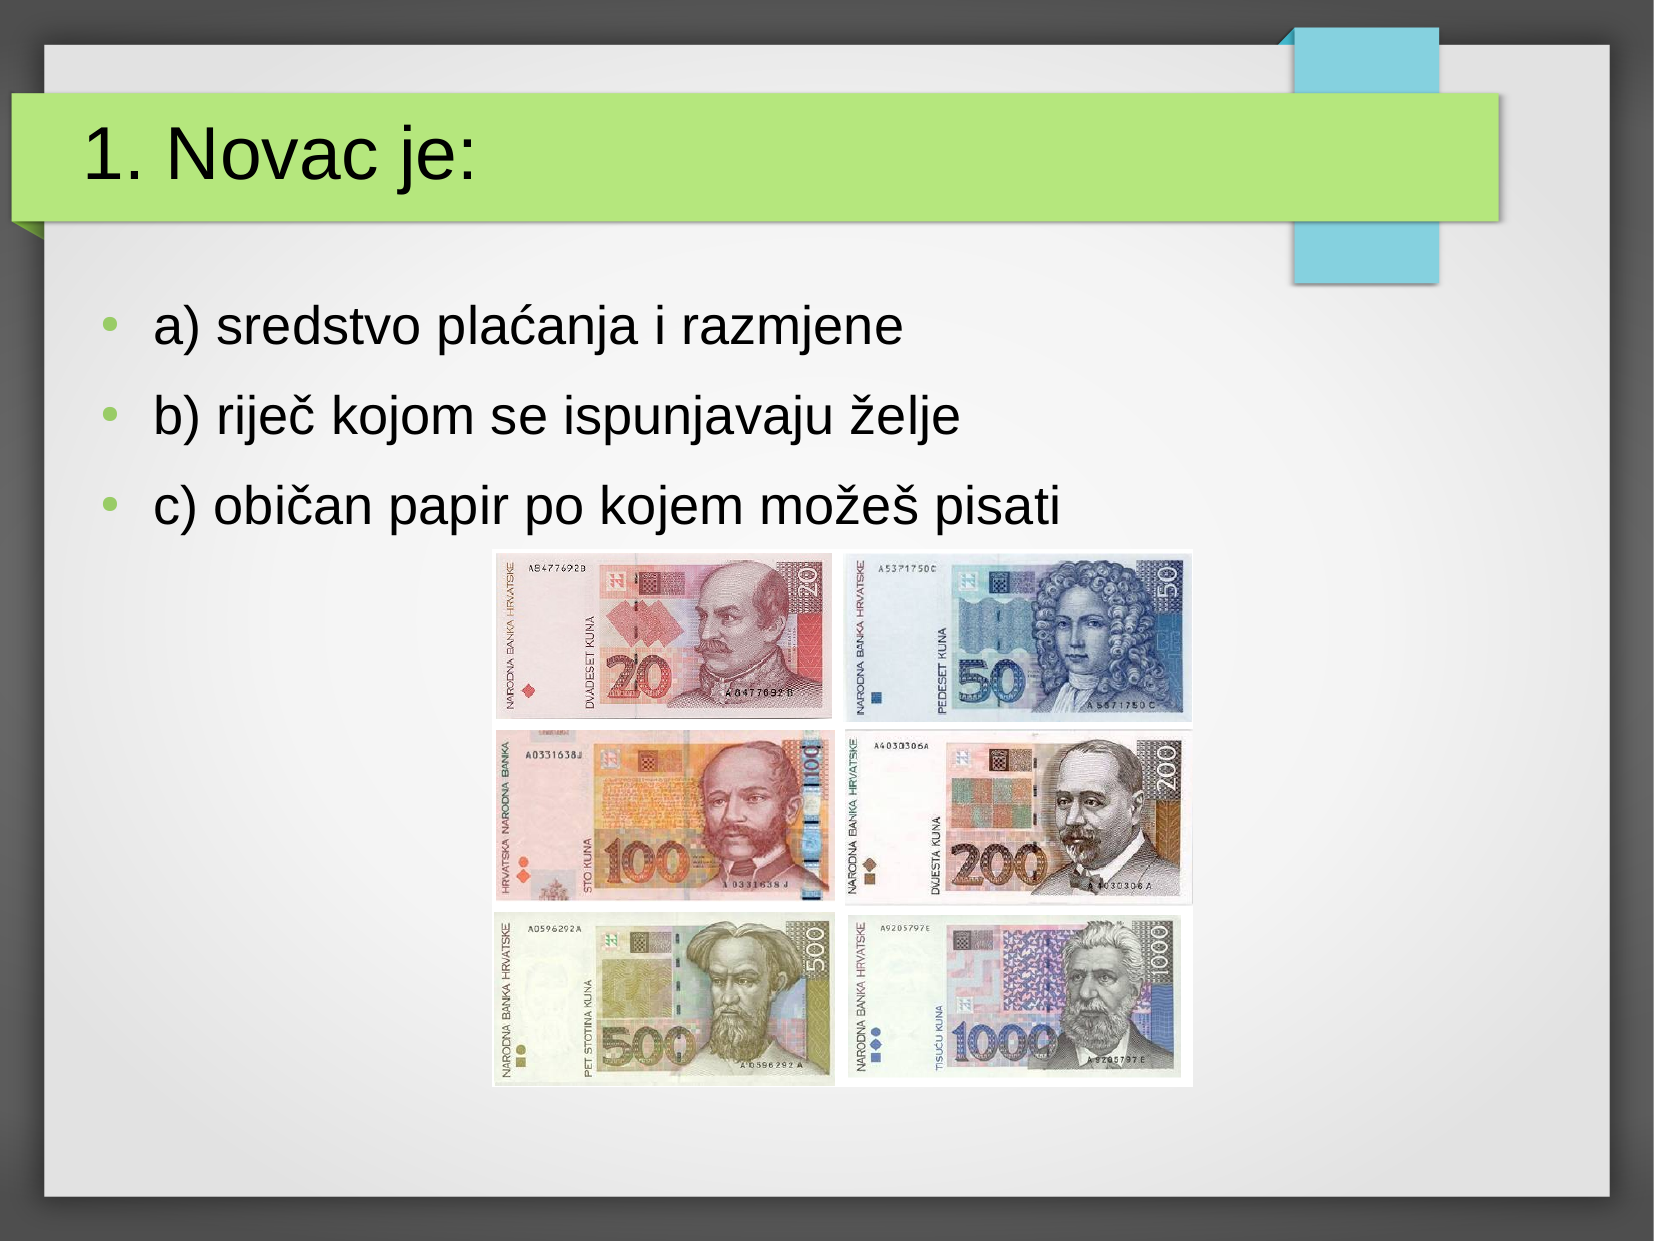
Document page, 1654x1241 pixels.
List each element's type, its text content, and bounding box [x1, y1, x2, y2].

title 1. Novac je: [82, 94, 1264, 213]
picture [0, 0, 1654, 1241]
list a) sredstvo plaćanja i razmjene b) riječ kojom se ispunjavaju želje c) običan papir po kojem možeš pisati [82, 295, 1571, 1015]
